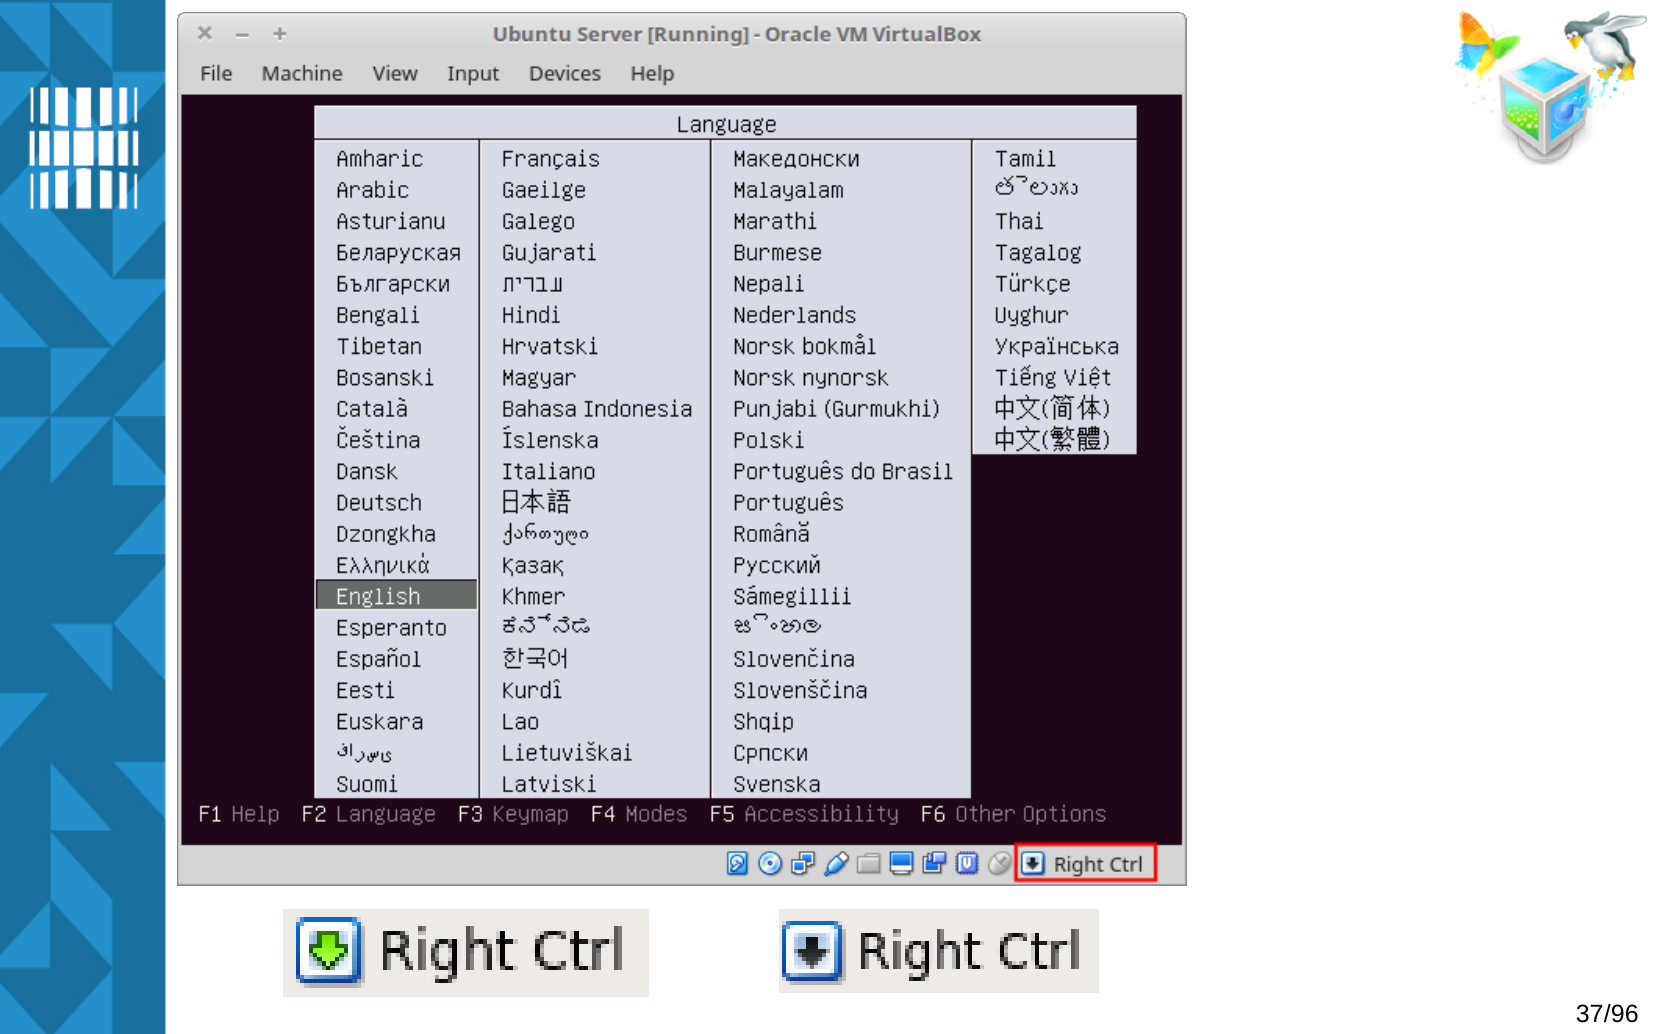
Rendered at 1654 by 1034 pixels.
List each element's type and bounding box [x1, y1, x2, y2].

picture [779, 909, 1099, 993]
picture [1452, 7, 1653, 166]
picture [283, 909, 649, 997]
picture [177, 12, 1187, 886]
